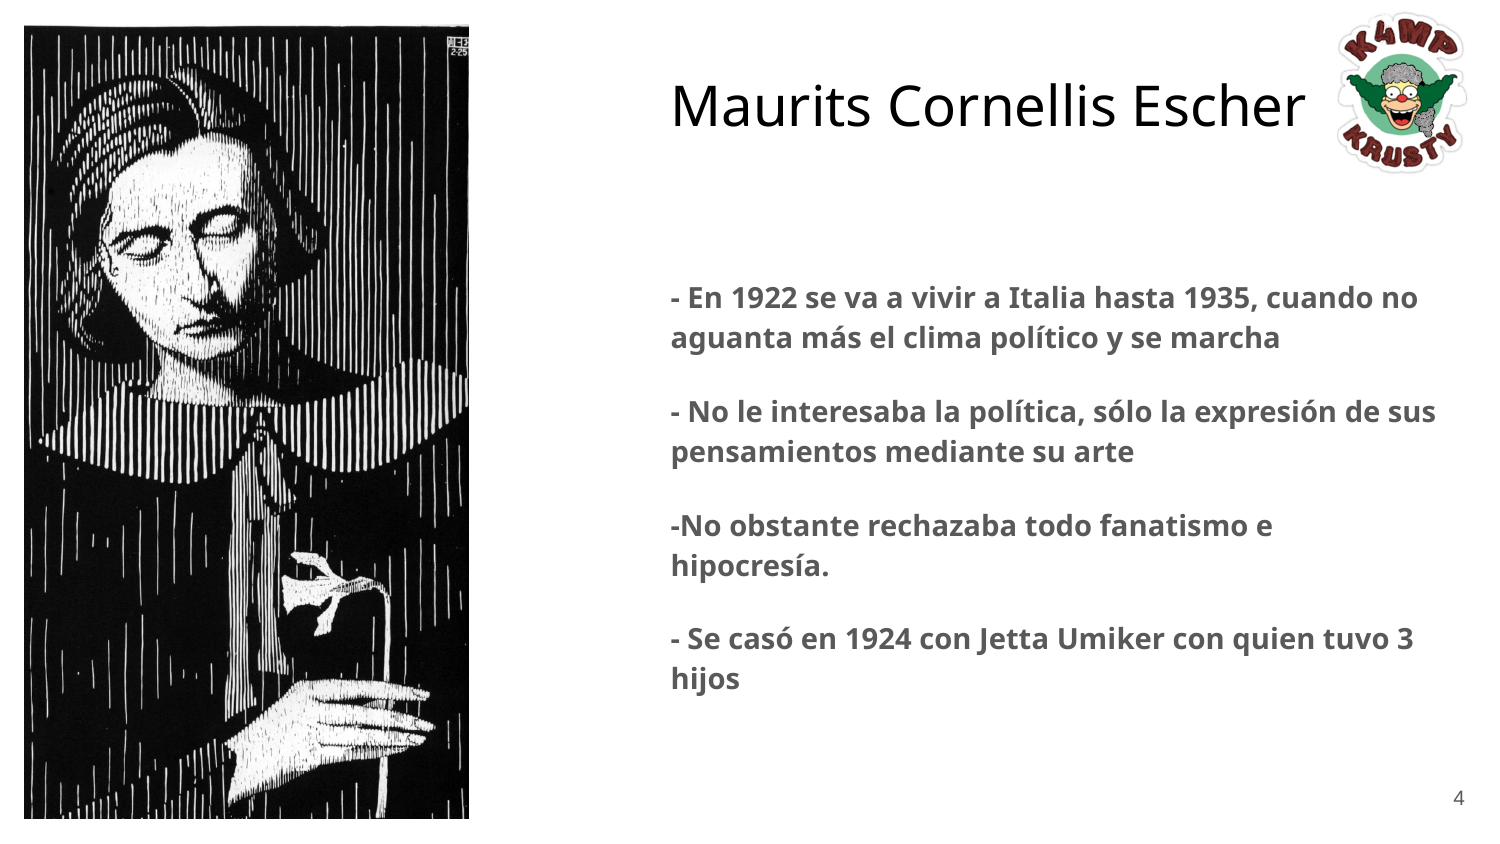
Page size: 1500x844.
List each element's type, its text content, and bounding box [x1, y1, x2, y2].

list - En 1922 se va a vivir a Italia hasta 1935, cuando no aguanta más el clima político y se marcha - No le interesaba la política, sólo la expresión de sus pensamientos mediante su arte -No obstante rechazaba todo fanatismo e hipocresía. - Se casó en 1924 con Jetta Umiker con quien tuvo 3 hijos [655, 259, 1455, 820]
picture [1316, 10, 1488, 175]
slide_number 1 [1389, 764, 1480, 830]
picture [24, 24, 469, 819]
title Maurits Cornellis Escher [655, 55, 1355, 155]
